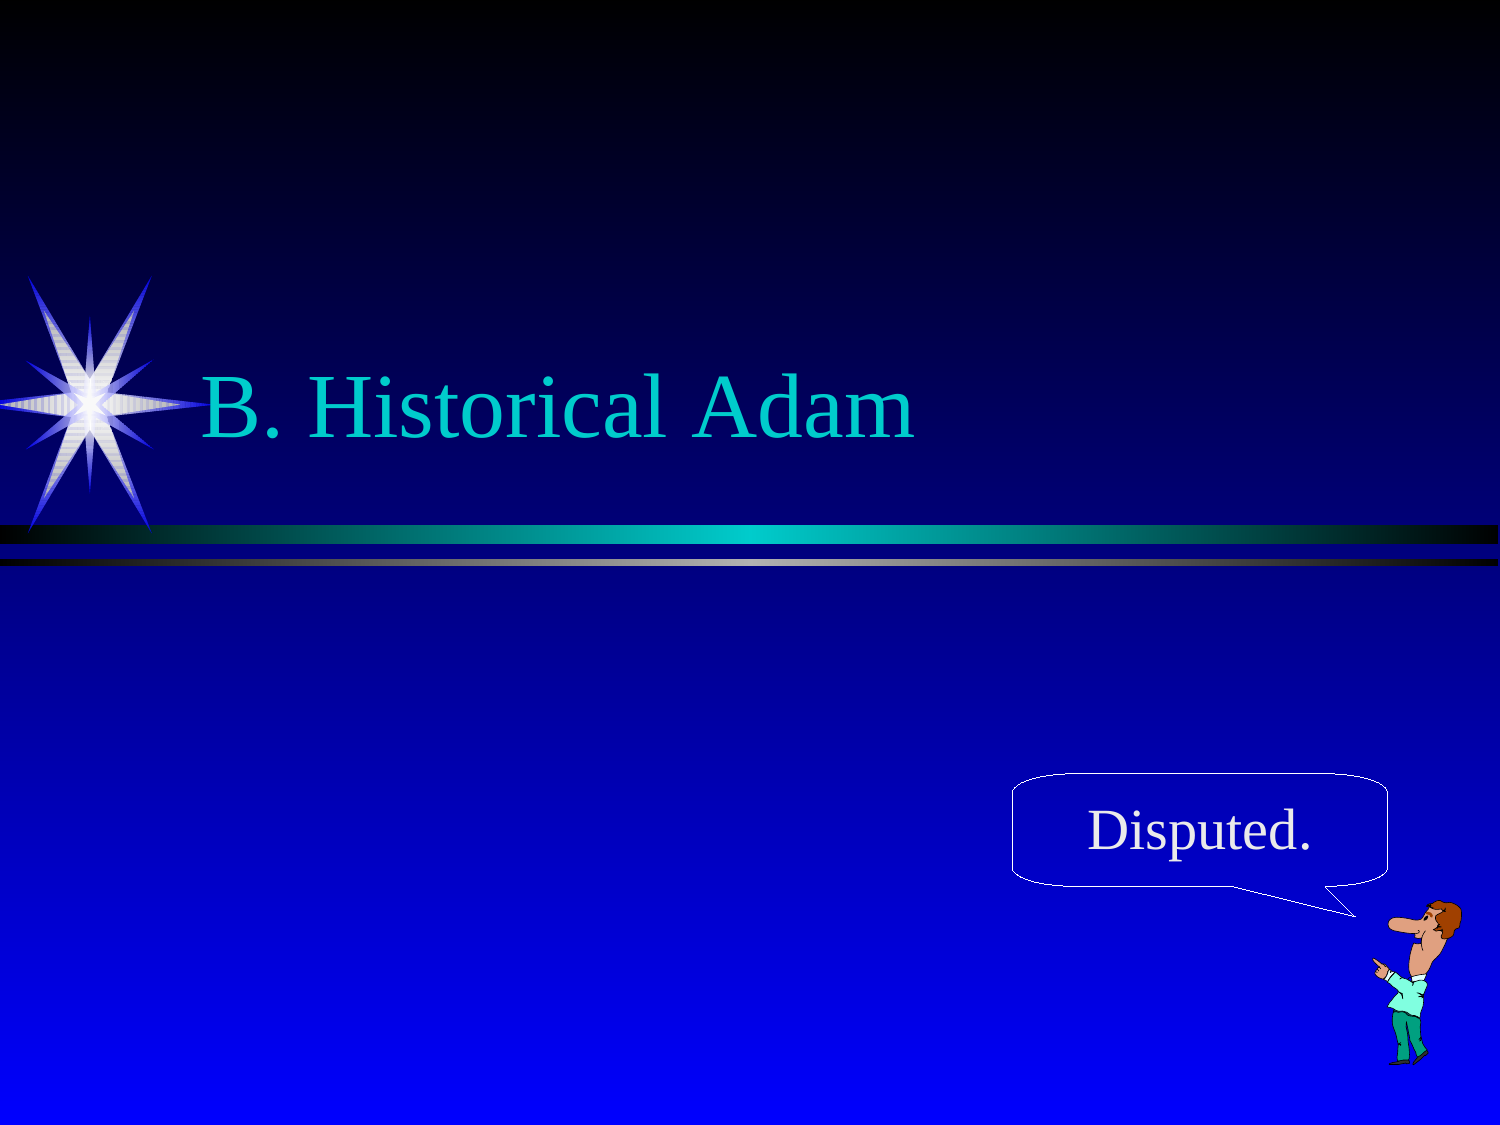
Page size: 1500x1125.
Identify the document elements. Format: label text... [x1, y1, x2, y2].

chart [1371, 899, 1463, 1066]
title B. Historical Adam [200, 312, 1476, 501]
text_box Disputed. [1012, 773, 1388, 917]
